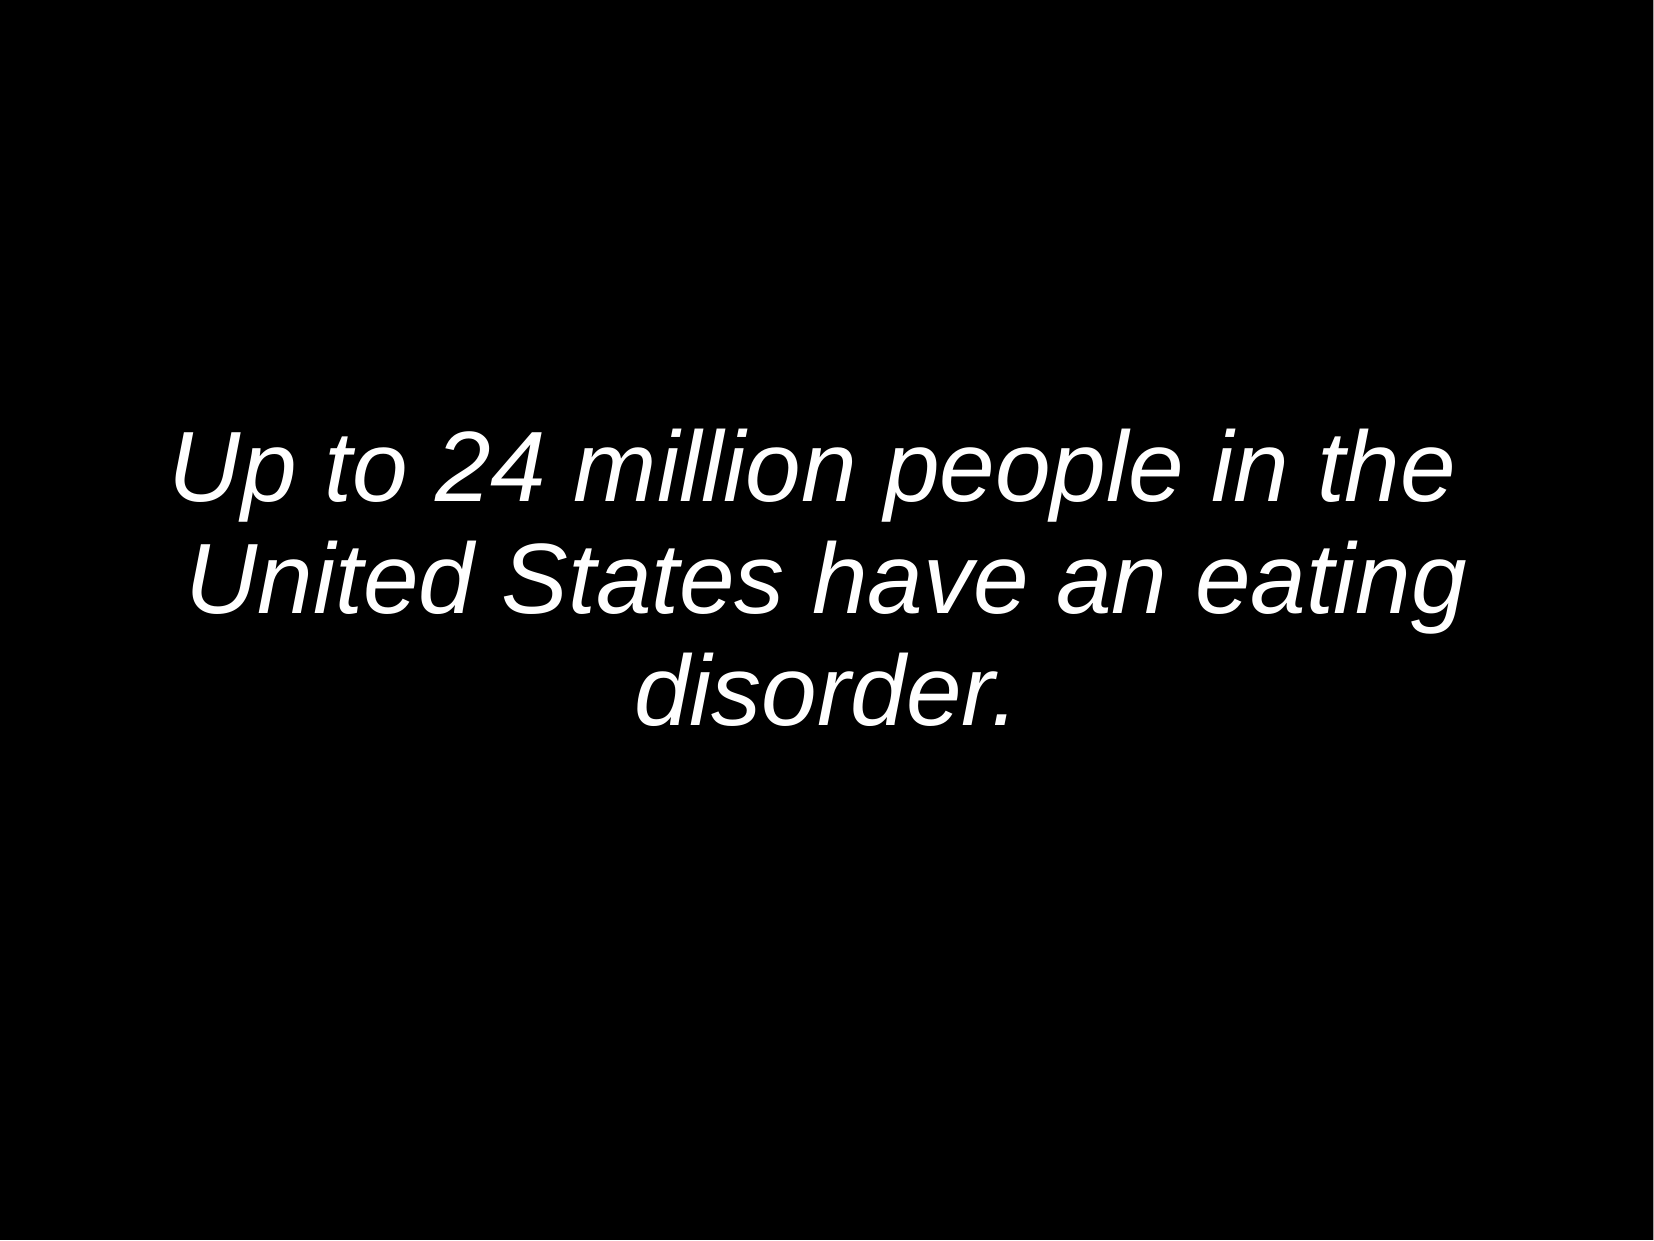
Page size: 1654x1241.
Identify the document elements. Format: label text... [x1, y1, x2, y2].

subtitle Up to 24 million people in the United States have an eating disorder. [82, 56, 1571, 1102]
